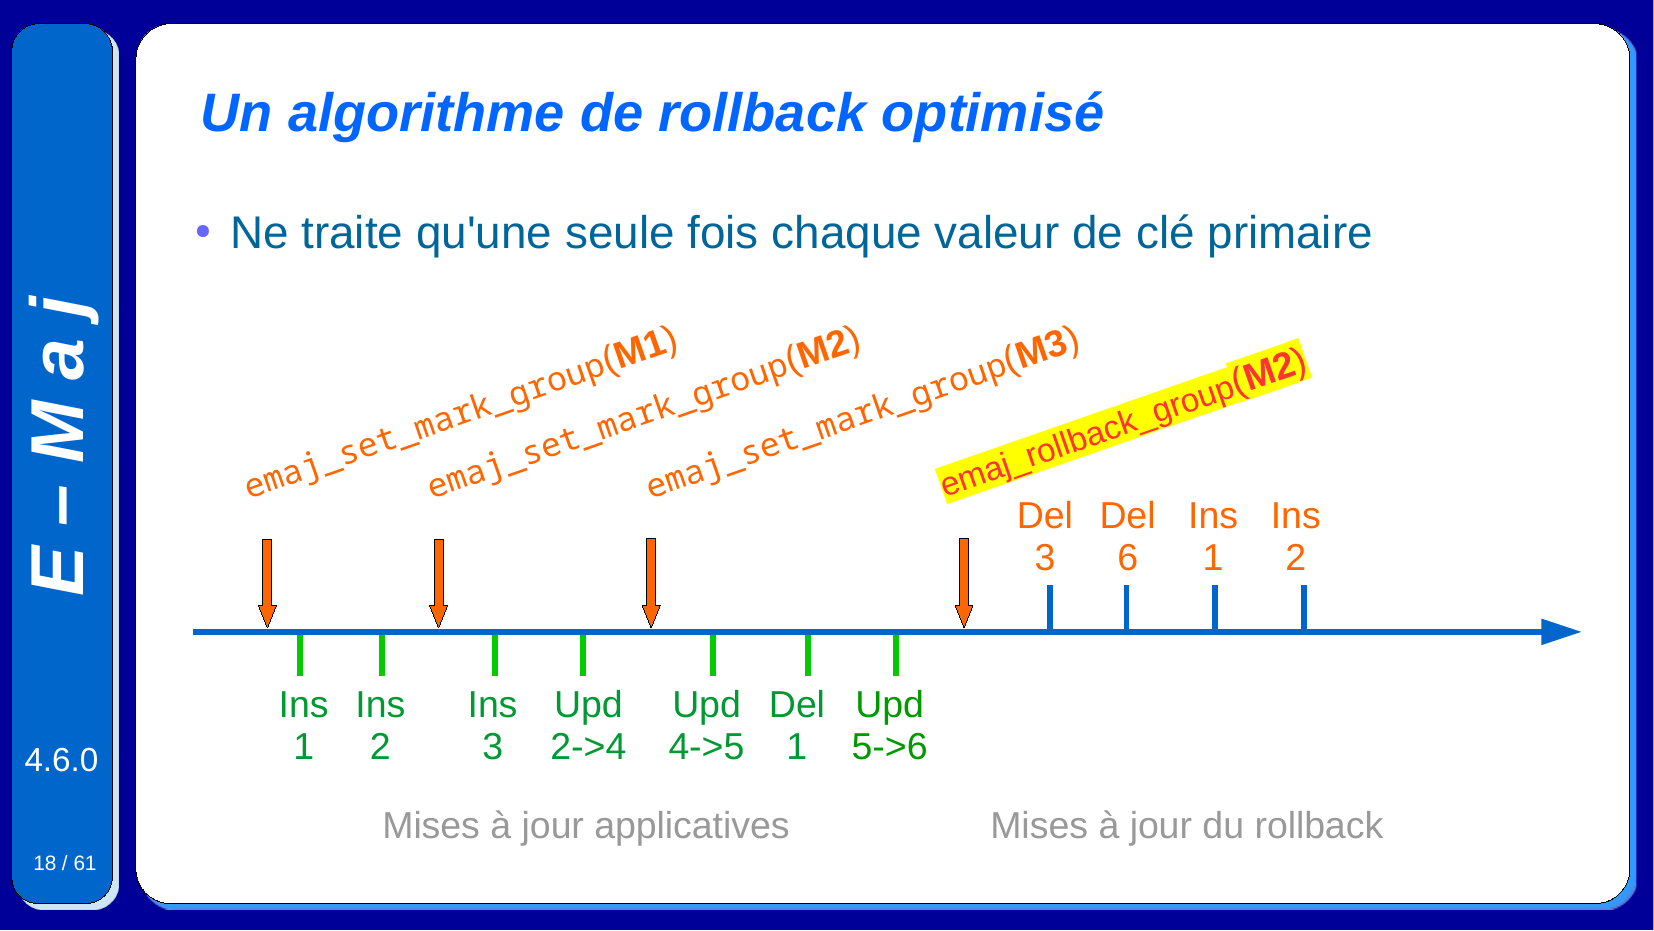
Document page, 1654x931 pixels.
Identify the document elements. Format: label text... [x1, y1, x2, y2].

text_box [642, 538, 661, 628]
text_box Del 3 [1002, 487, 1084, 588]
text_box Upd 2->4 [535, 676, 653, 777]
text_box Upd 4->5 [653, 676, 779, 777]
text_box [429, 539, 448, 628]
text_box Ins 1 [1187, 487, 1256, 588]
text_box emaj_set_mark_group(M1) [220, 302, 700, 530]
title Un algorithme de rollback optimisé [200, 34, 1575, 191]
text_box Del 6 [1084, 487, 1187, 588]
text_box [955, 538, 973, 628]
text_box emaj_set_mark_group(M3) [622, 302, 1105, 530]
text_box [258, 539, 277, 628]
text_box emaj_rollback_group(M2) [917, 313, 1369, 530]
text_box Del 1 [779, 676, 836, 777]
text_box Upd 5->6 [836, 676, 962, 777]
text_box Mises à jour du rollback [975, 796, 1400, 854]
text_box emaj_set_mark_group(M2) [403, 302, 887, 530]
text_box Ins 1 [263, 676, 340, 777]
text_box Mises à jour applicatives [367, 796, 806, 854]
text_box Ins 2 [340, 676, 432, 777]
text_box Ins 2 [1256, 487, 1347, 588]
text_box Ins 3 [452, 676, 535, 777]
list Ne traite qu'une seule fois chaque valeur de clé primaire [177, 206, 1587, 827]
